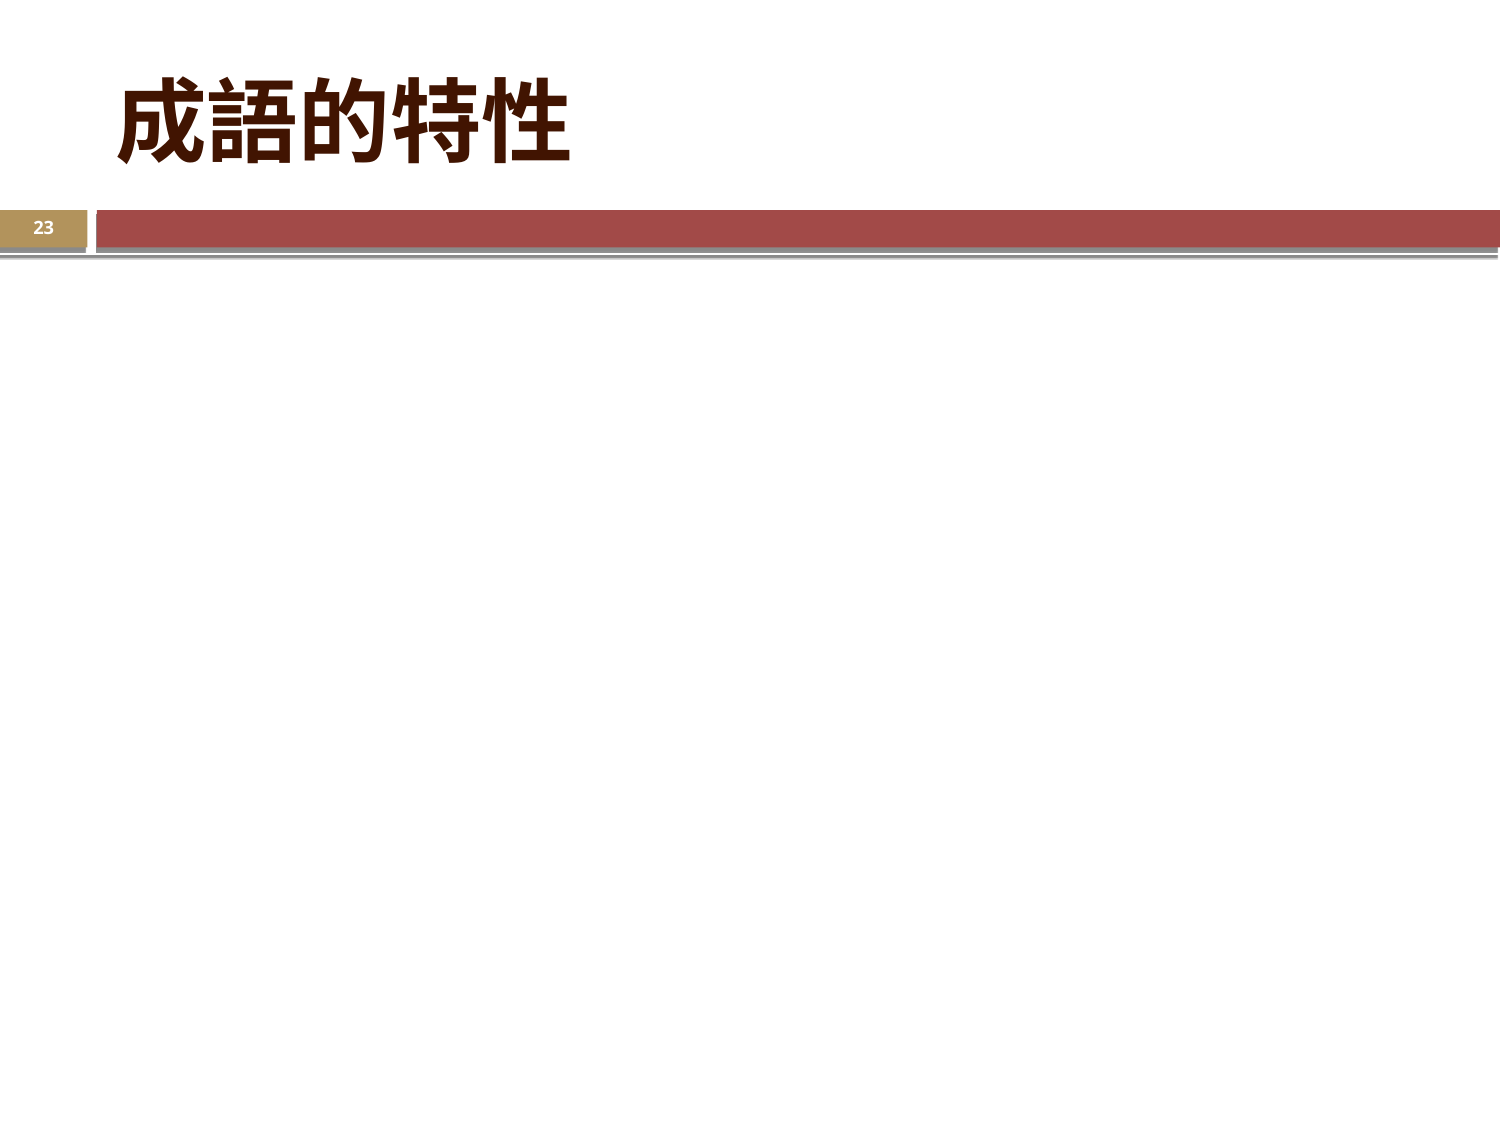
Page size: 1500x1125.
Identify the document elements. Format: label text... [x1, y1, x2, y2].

title 成語的特性 [100, 37, 1438, 200]
slide_number <編號> [0, 208, 88, 249]
